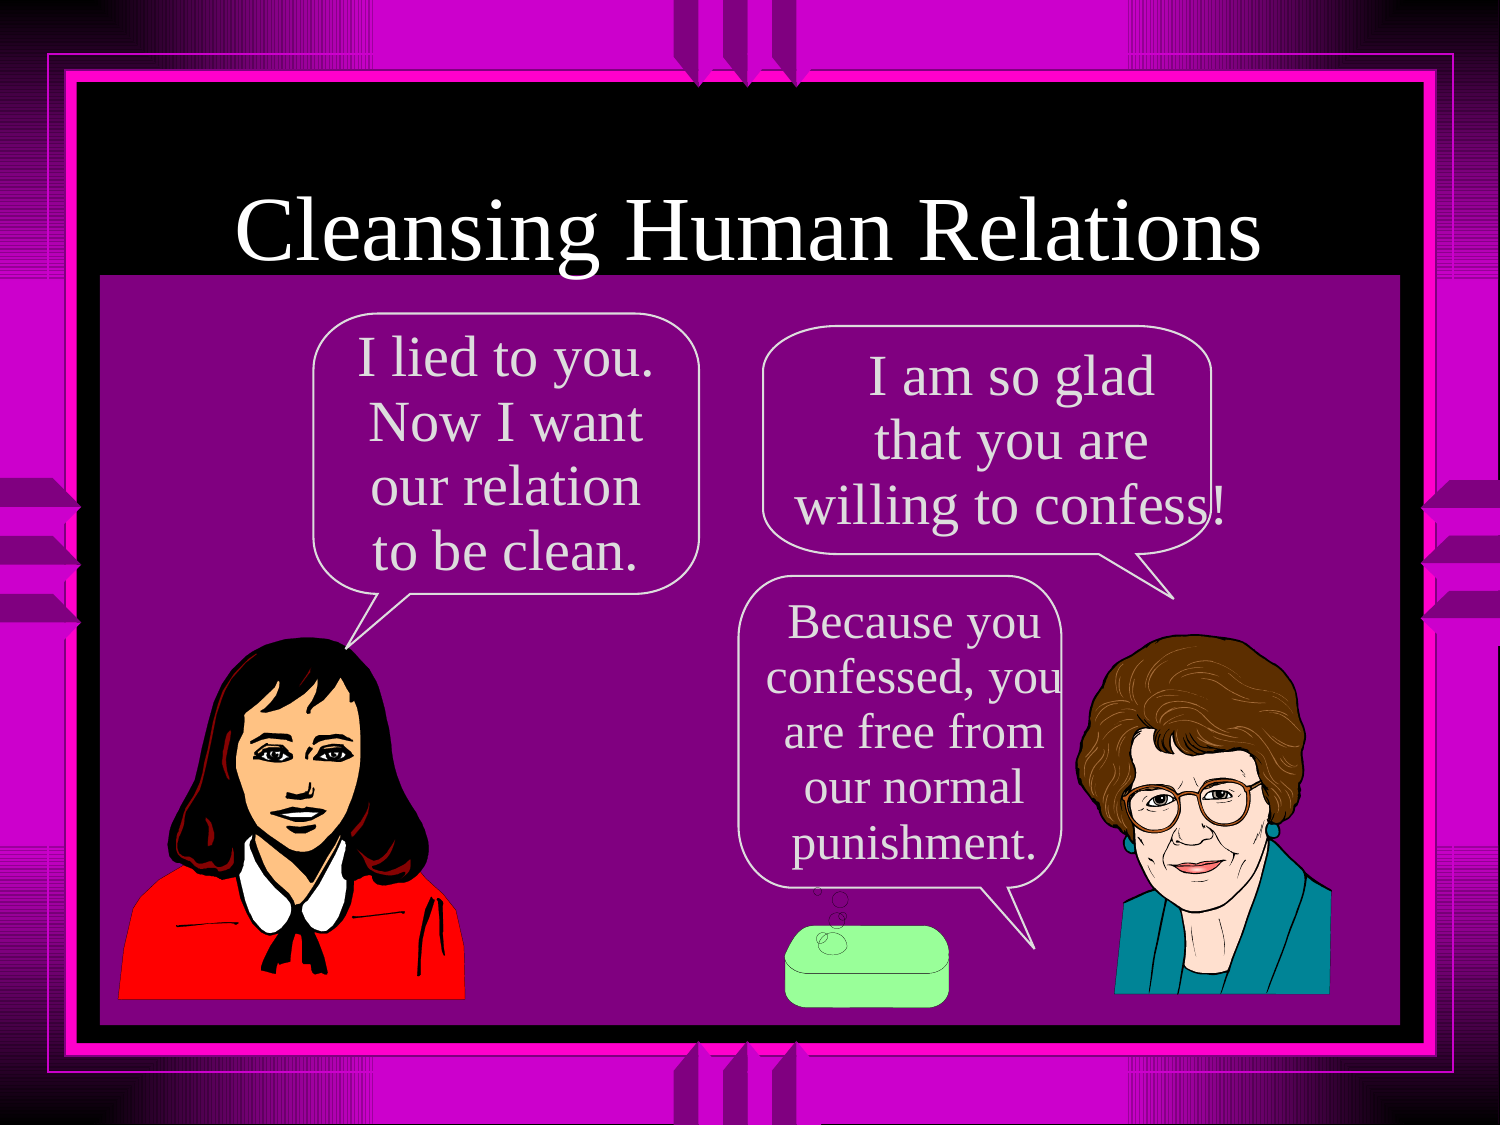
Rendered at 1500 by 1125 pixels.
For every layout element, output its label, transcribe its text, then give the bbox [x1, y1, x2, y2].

text_box Because you confessed, you are free from our normal punishment. [738, 575, 1062, 949]
picture [784, 887, 949, 1008]
picture [1074, 633, 1332, 995]
text_box [99, 275, 1401, 1026]
text_box I am so glad that you are willing to confess! [763, 325, 1212, 599]
title Cleansing Human Relations [112, 99, 1388, 288]
text_box I lied to you. Now I want our relation to be clean. [313, 313, 699, 650]
picture [117, 637, 466, 1000]
